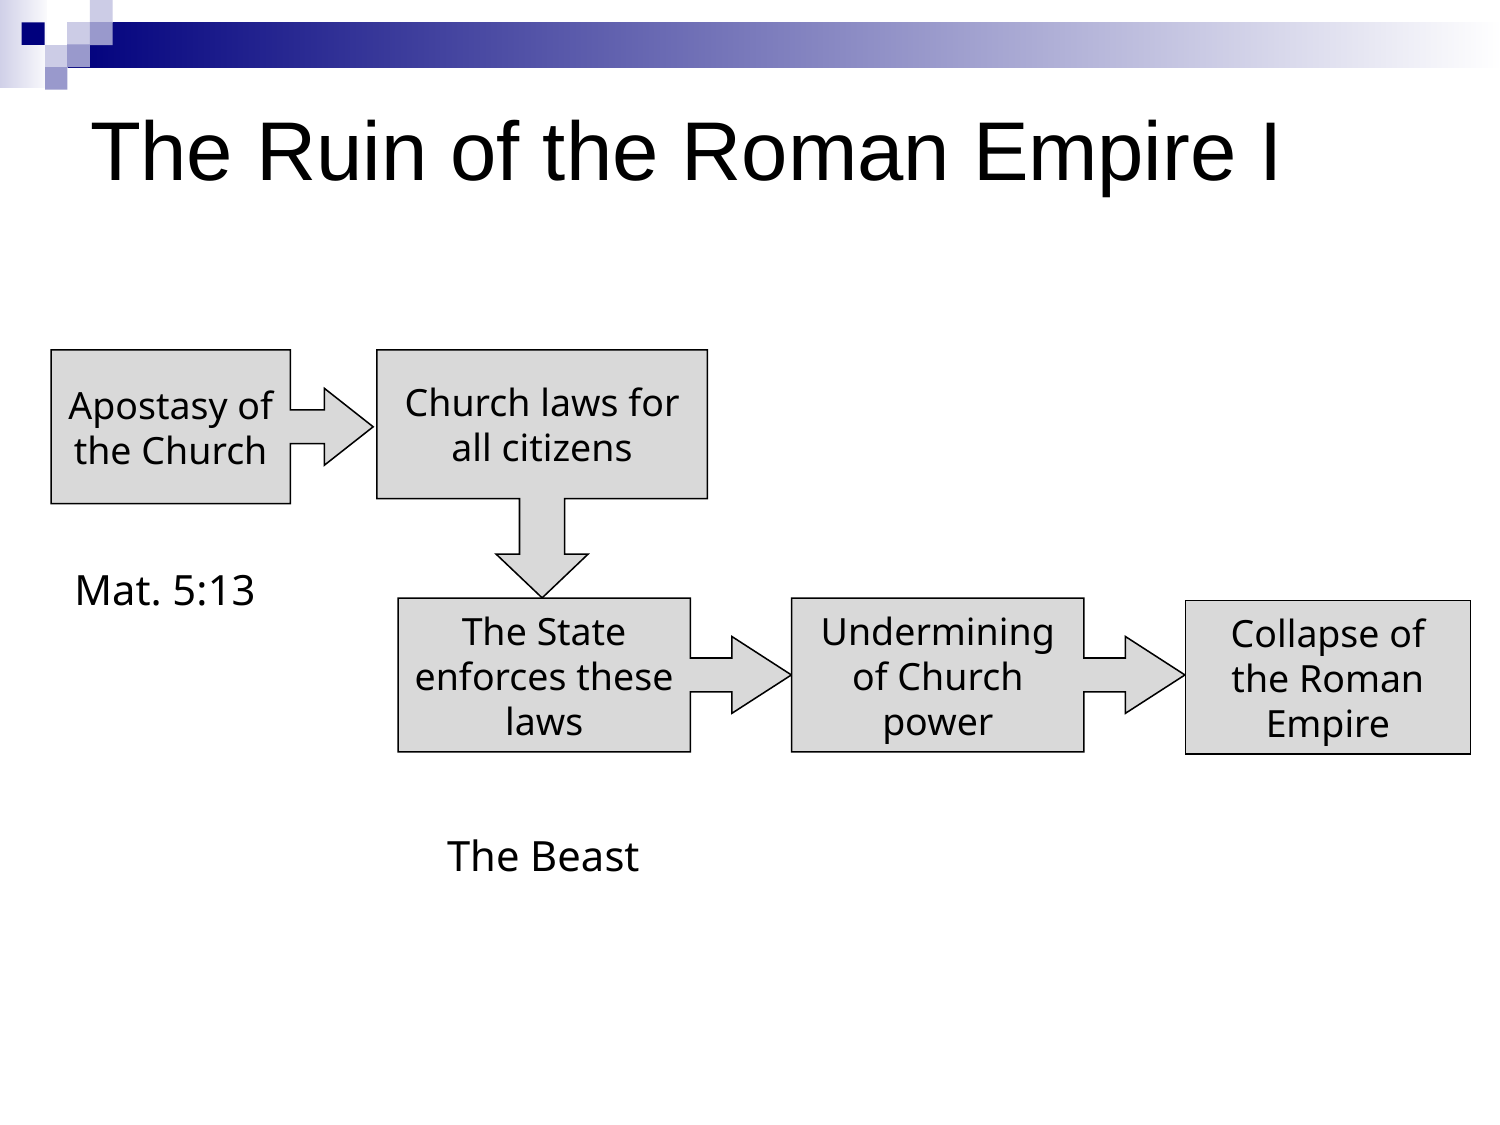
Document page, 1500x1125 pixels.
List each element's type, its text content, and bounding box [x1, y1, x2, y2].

text_box Undermining of Church power [791, 598, 1185, 752]
text_box The Beast [383, 822, 703, 888]
text_box The State enforces these laws [398, 598, 791, 752]
text_box Collapse of the Roman Empire [1185, 600, 1471, 755]
text_box Mat. 5:13 [5, 556, 325, 622]
text_box Apostasy of the Church [51, 349, 374, 504]
title The Ruin of the Roman Empire I [75, 75, 1425, 220]
text_box Church laws for all citizens [376, 349, 708, 598]
